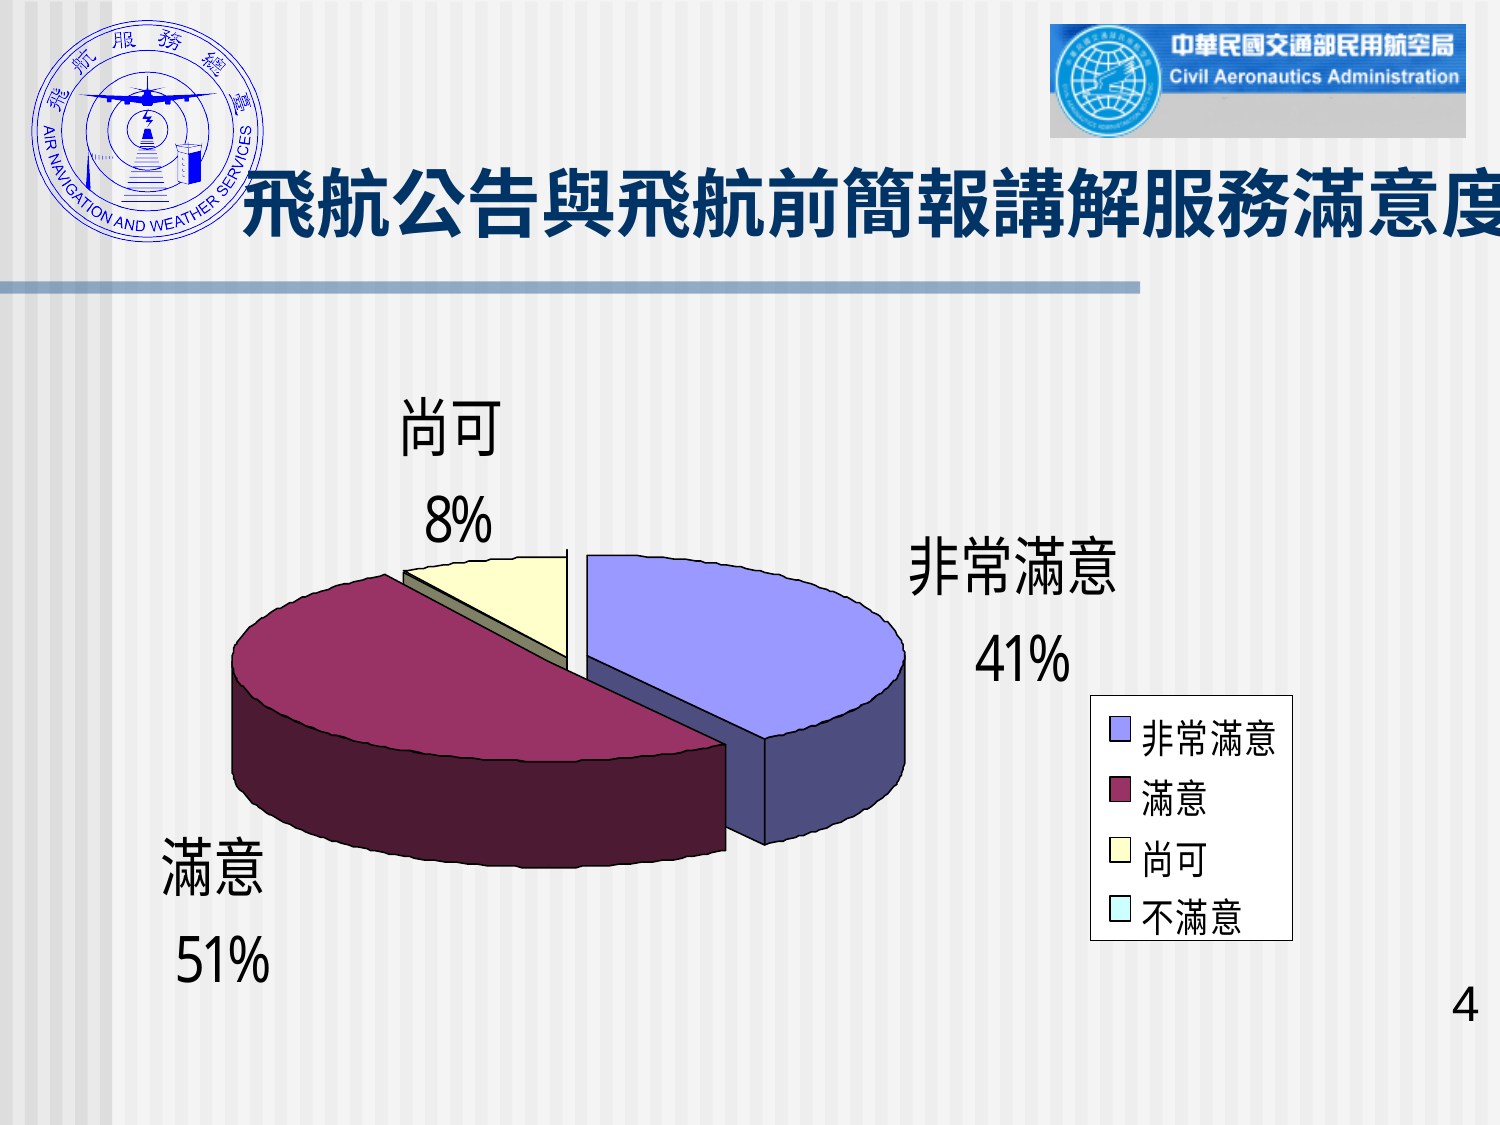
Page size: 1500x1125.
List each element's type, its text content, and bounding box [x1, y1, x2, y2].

chart [112, 326, 1341, 1071]
title 飛航公告與飛航前簡報講解服務滿意度 [171, 148, 1500, 255]
